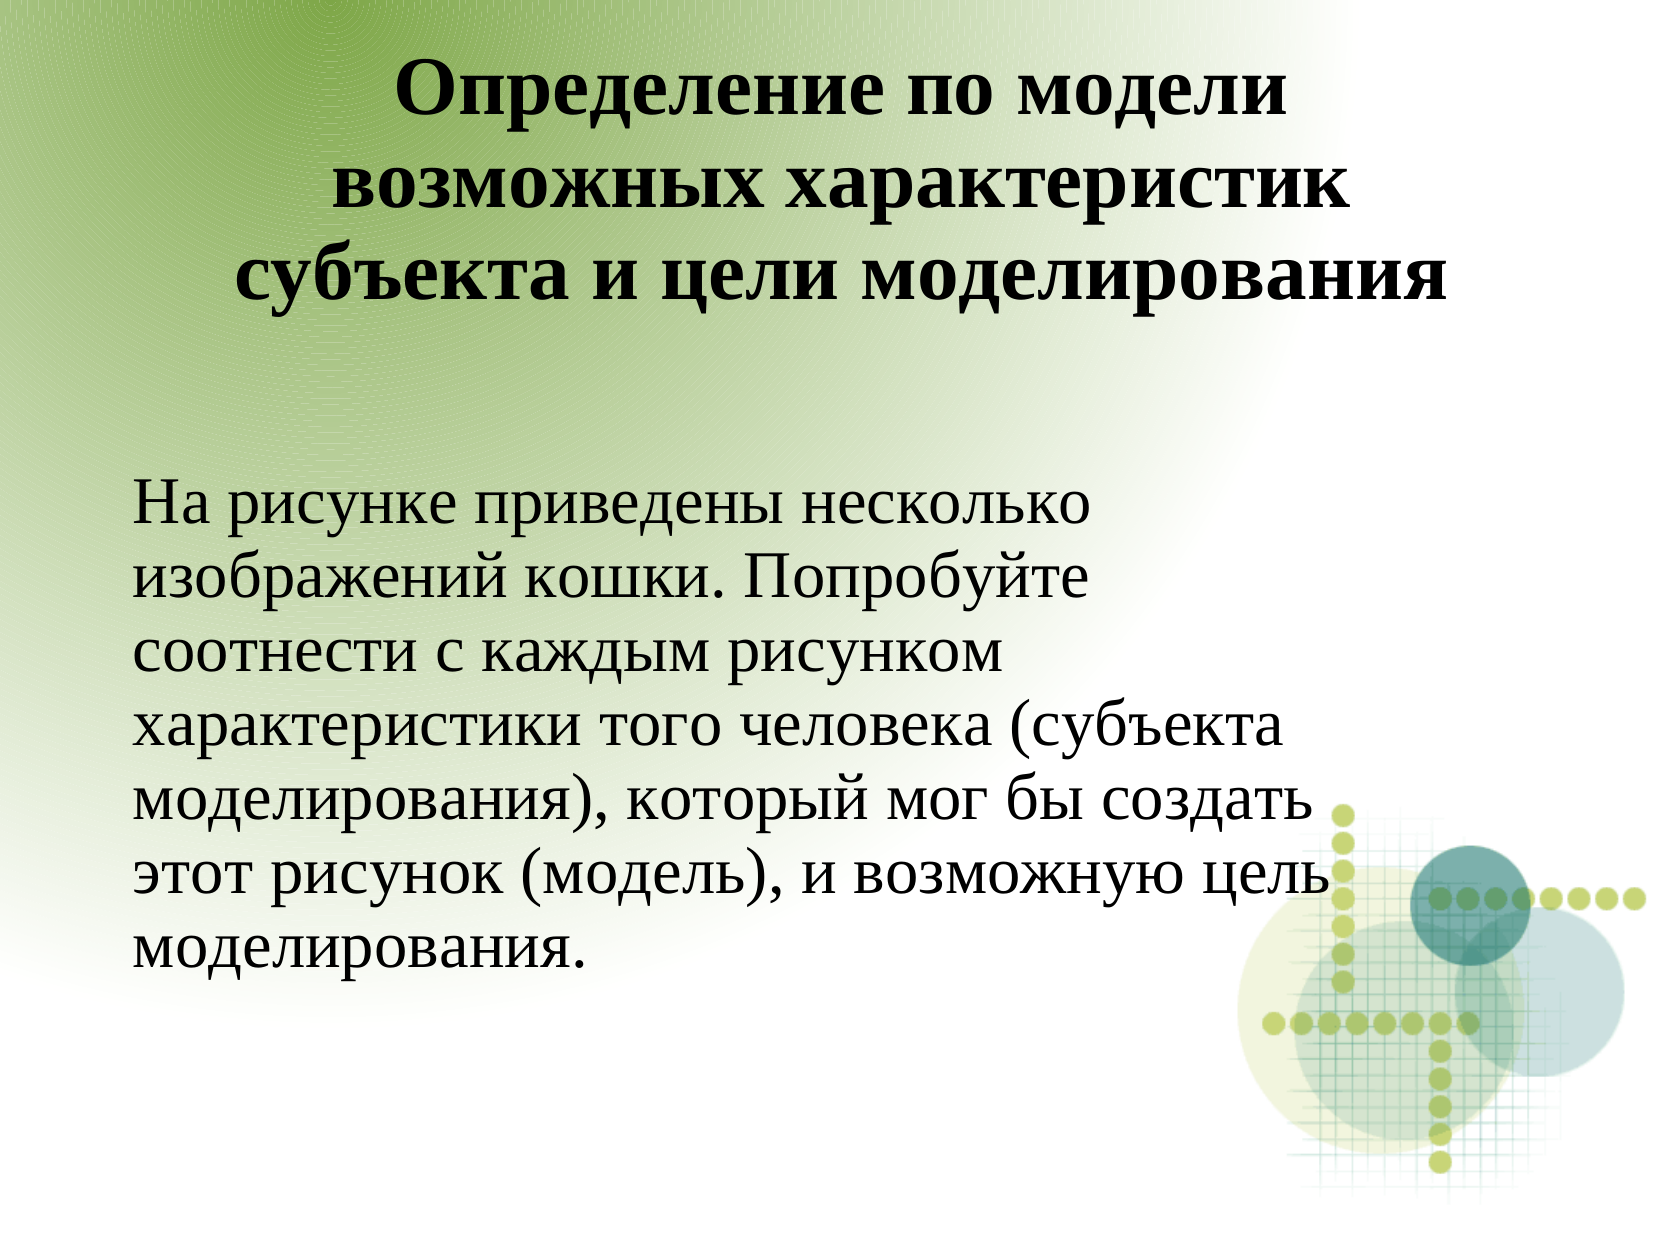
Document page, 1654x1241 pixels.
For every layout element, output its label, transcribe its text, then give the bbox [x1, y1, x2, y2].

picture [1224, 792, 1654, 1211]
text_box Определение по модели возможных характеристик субъекта и цели моделирования [177, 33, 1506, 325]
text_box На рисунке приведены несколько изображений кошки. Попробуйте соотнести с каждым рисунком характеристики того человека (субъекта моделирования), который мог бы создать этот рисунок (модель), и возможную цель моделирования. [118, 456, 1359, 990]
